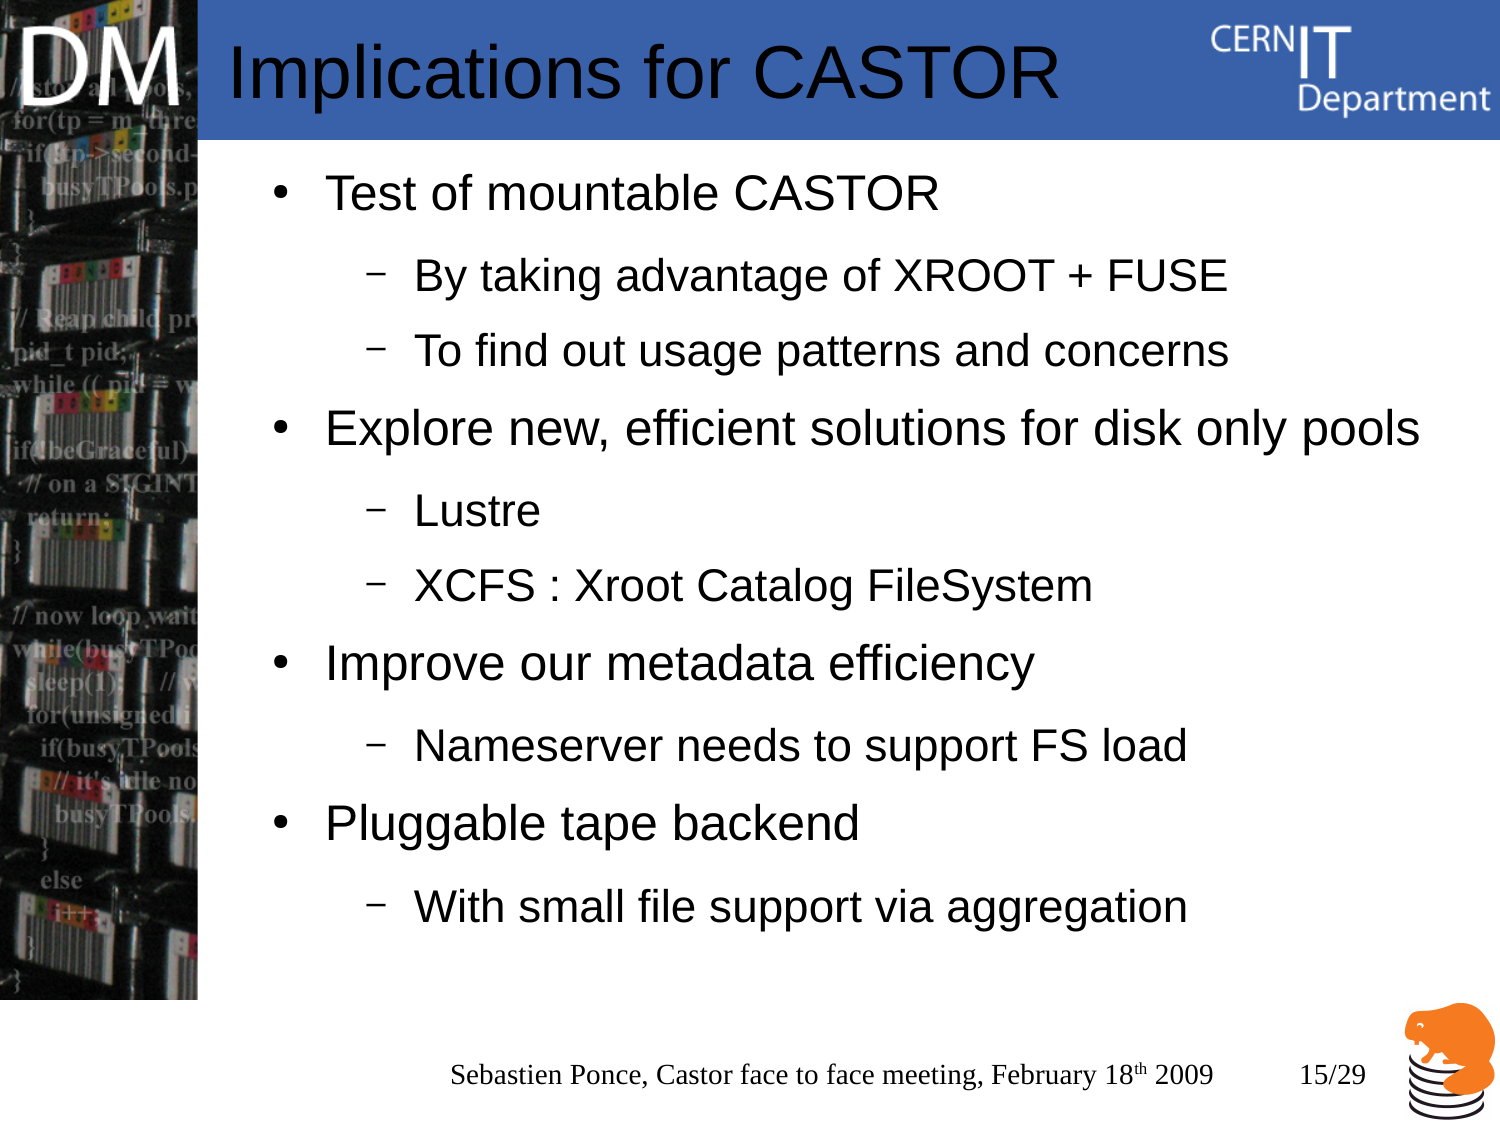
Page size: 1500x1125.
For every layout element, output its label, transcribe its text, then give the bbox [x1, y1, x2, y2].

picture [1404, 1003, 1495, 1120]
title Implications for CASTOR [212, 0, 1125, 138]
picture [198, 0, 1500, 140]
list Test of mountable CASTOR By taking advantage of XROOT + FUSE To find out usage patterns and concerns Explore new, efficient solutions for disk only pools Lustre XCFS : Xroot Catalog FileSystem Improve our metadata efficiency Nameserver needs to support FS load Pluggable tape backend With small file support via aggregation [221, 149, 1500, 994]
